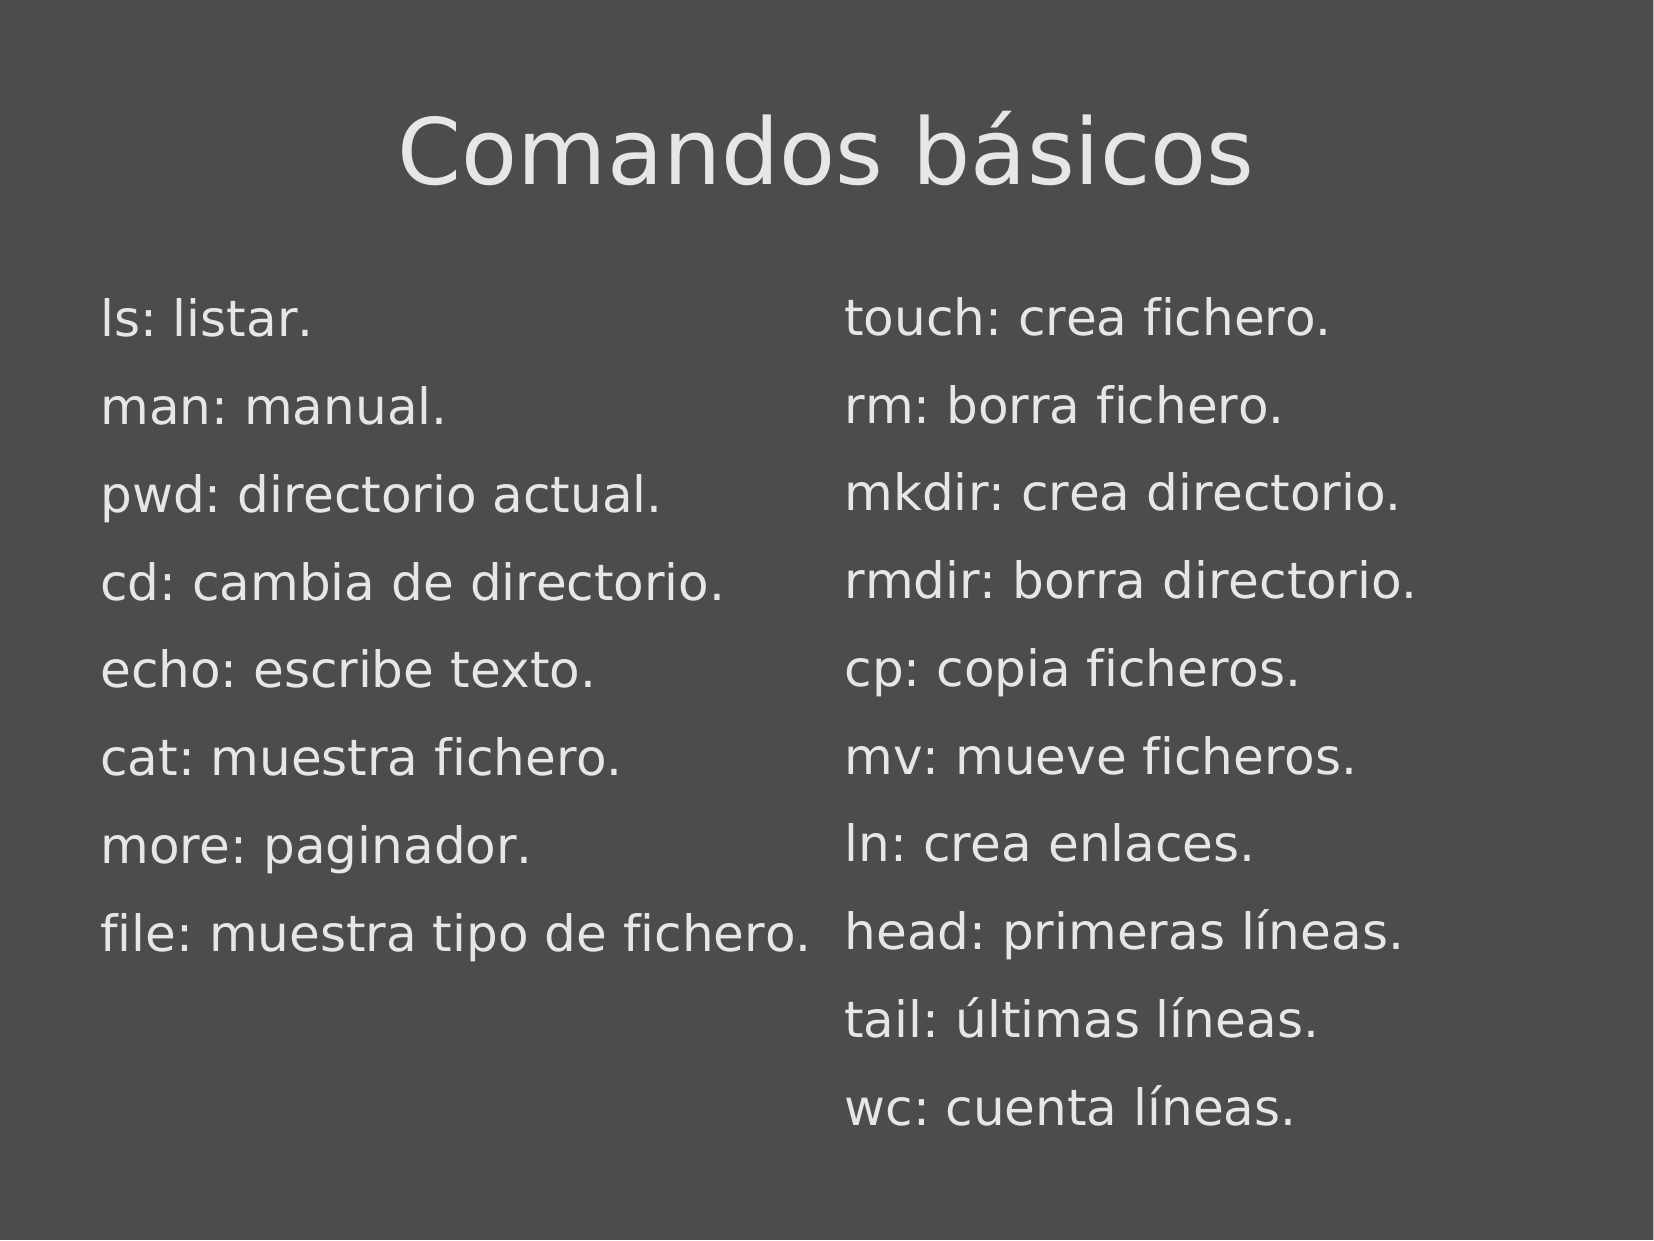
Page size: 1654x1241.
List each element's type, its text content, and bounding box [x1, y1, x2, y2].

title Comandos básicos [82, 56, 1571, 250]
list touch: crea fichero. rm: borra fichero. mkdir: crea directorio. rmdir: borra directorio. cp: copia ficheros. mv: mueve ficheros. ln: crea enlaces. head: primeras líneas. tail: últimas líneas. wc: cuenta líneas. [826, 288, 1571, 1137]
list ls: listar. man: manual. pwd: directorio actual. cd: cambia de directorio. echo: escribe texto. cat: muestra fichero. more: paginador. file: muestra tipo de fichero. [82, 290, 826, 1094]
